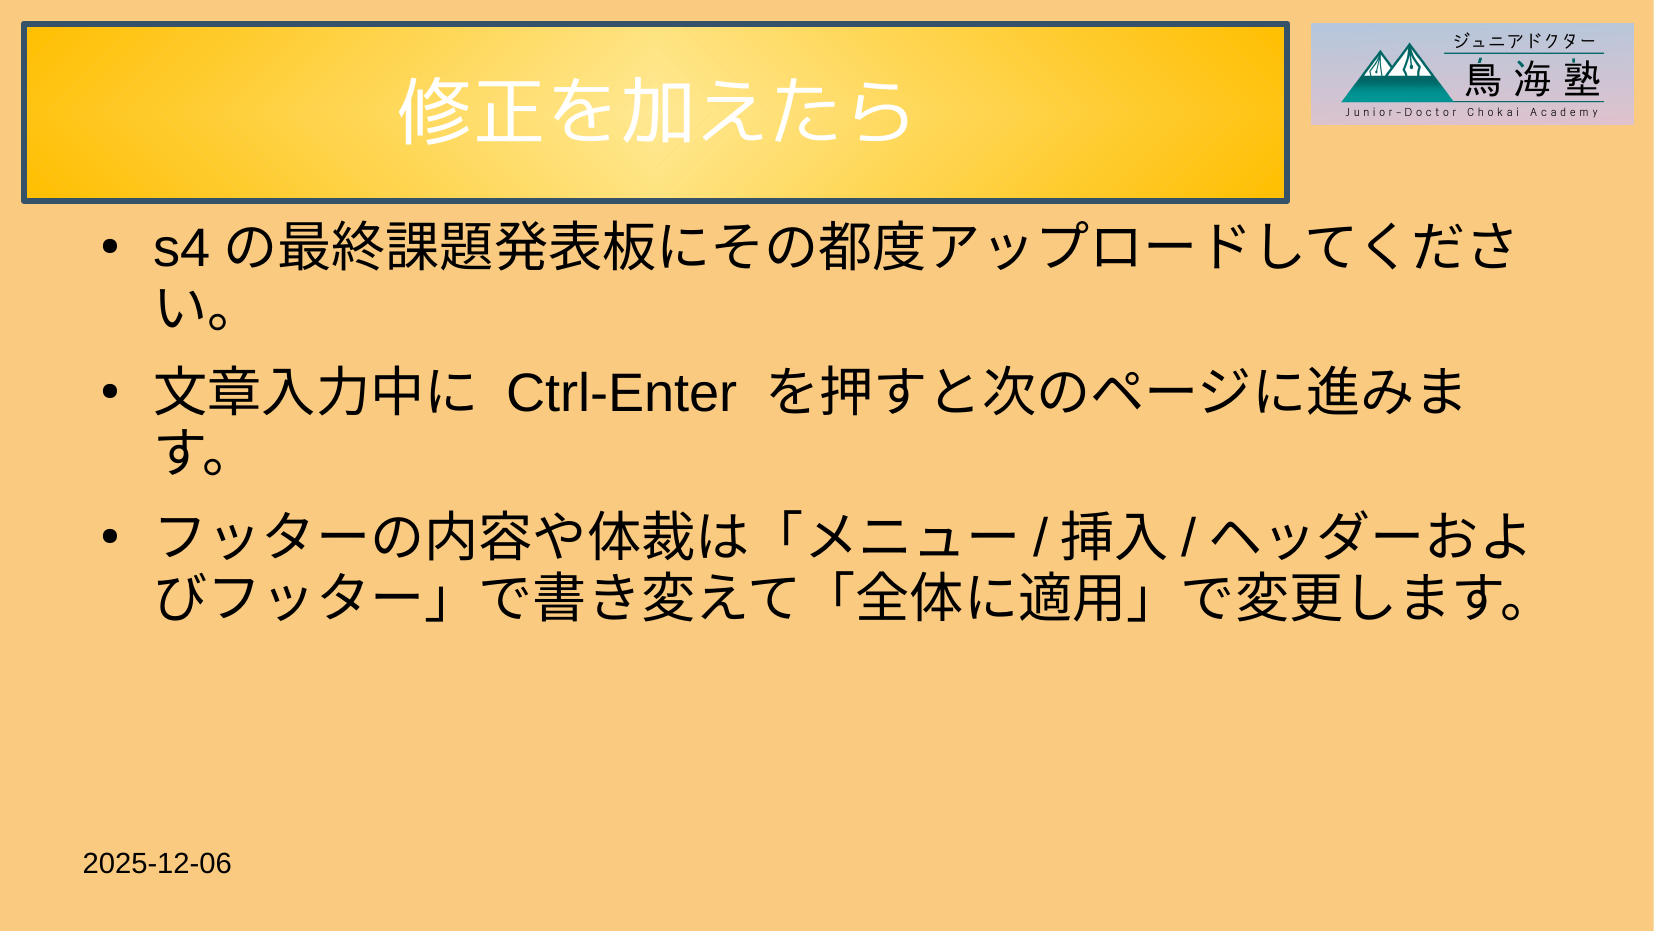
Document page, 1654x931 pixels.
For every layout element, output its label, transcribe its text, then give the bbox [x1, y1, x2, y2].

list s4の最終課題発表板にその都度アップロードしてください。 文章入力中に Ctrl-Enter を押すと次のページに進みます。 フッターの内容や体裁は「メニュー/挿入/ヘッダーおよびフッター」で書き変えて「全体に適用」で変更します。 [82, 217, 1571, 758]
picture [1311, 23, 1634, 125]
title 修正を加えたら [82, 35, 1235, 189]
